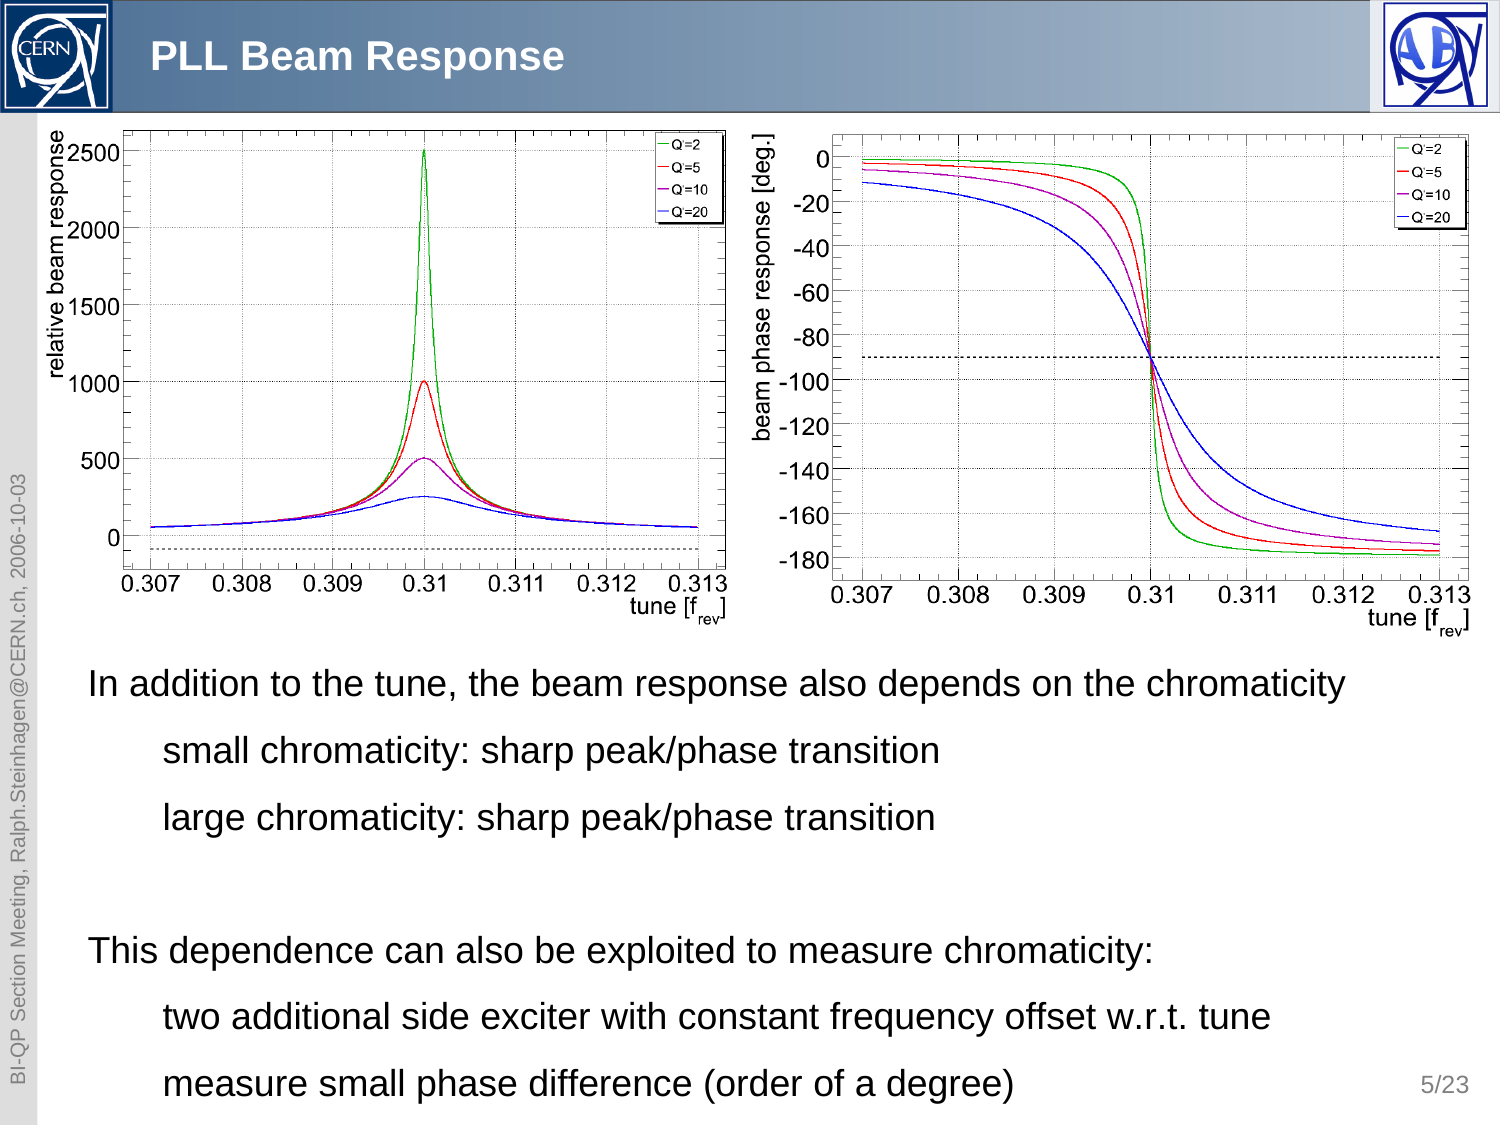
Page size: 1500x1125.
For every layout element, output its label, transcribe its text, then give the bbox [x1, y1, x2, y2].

picture [744, 124, 1483, 642]
picture [39, 120, 739, 630]
title PLL Beam Response [150, 0, 1201, 113]
picture [1382, 1, 1489, 108]
picture [0, 0, 113, 113]
list In addition to the tune, the beam response also depends on the chromaticity small chromaticity: sharp peak/phase transition large chromaticity: sharp peak/phase transition This dependence can also be exploited to measure chromaticity: two additional side exciter with constant frequency offset w.r.t. tune measure small phase difference (order of a degree) [87, 661, 1438, 1105]
